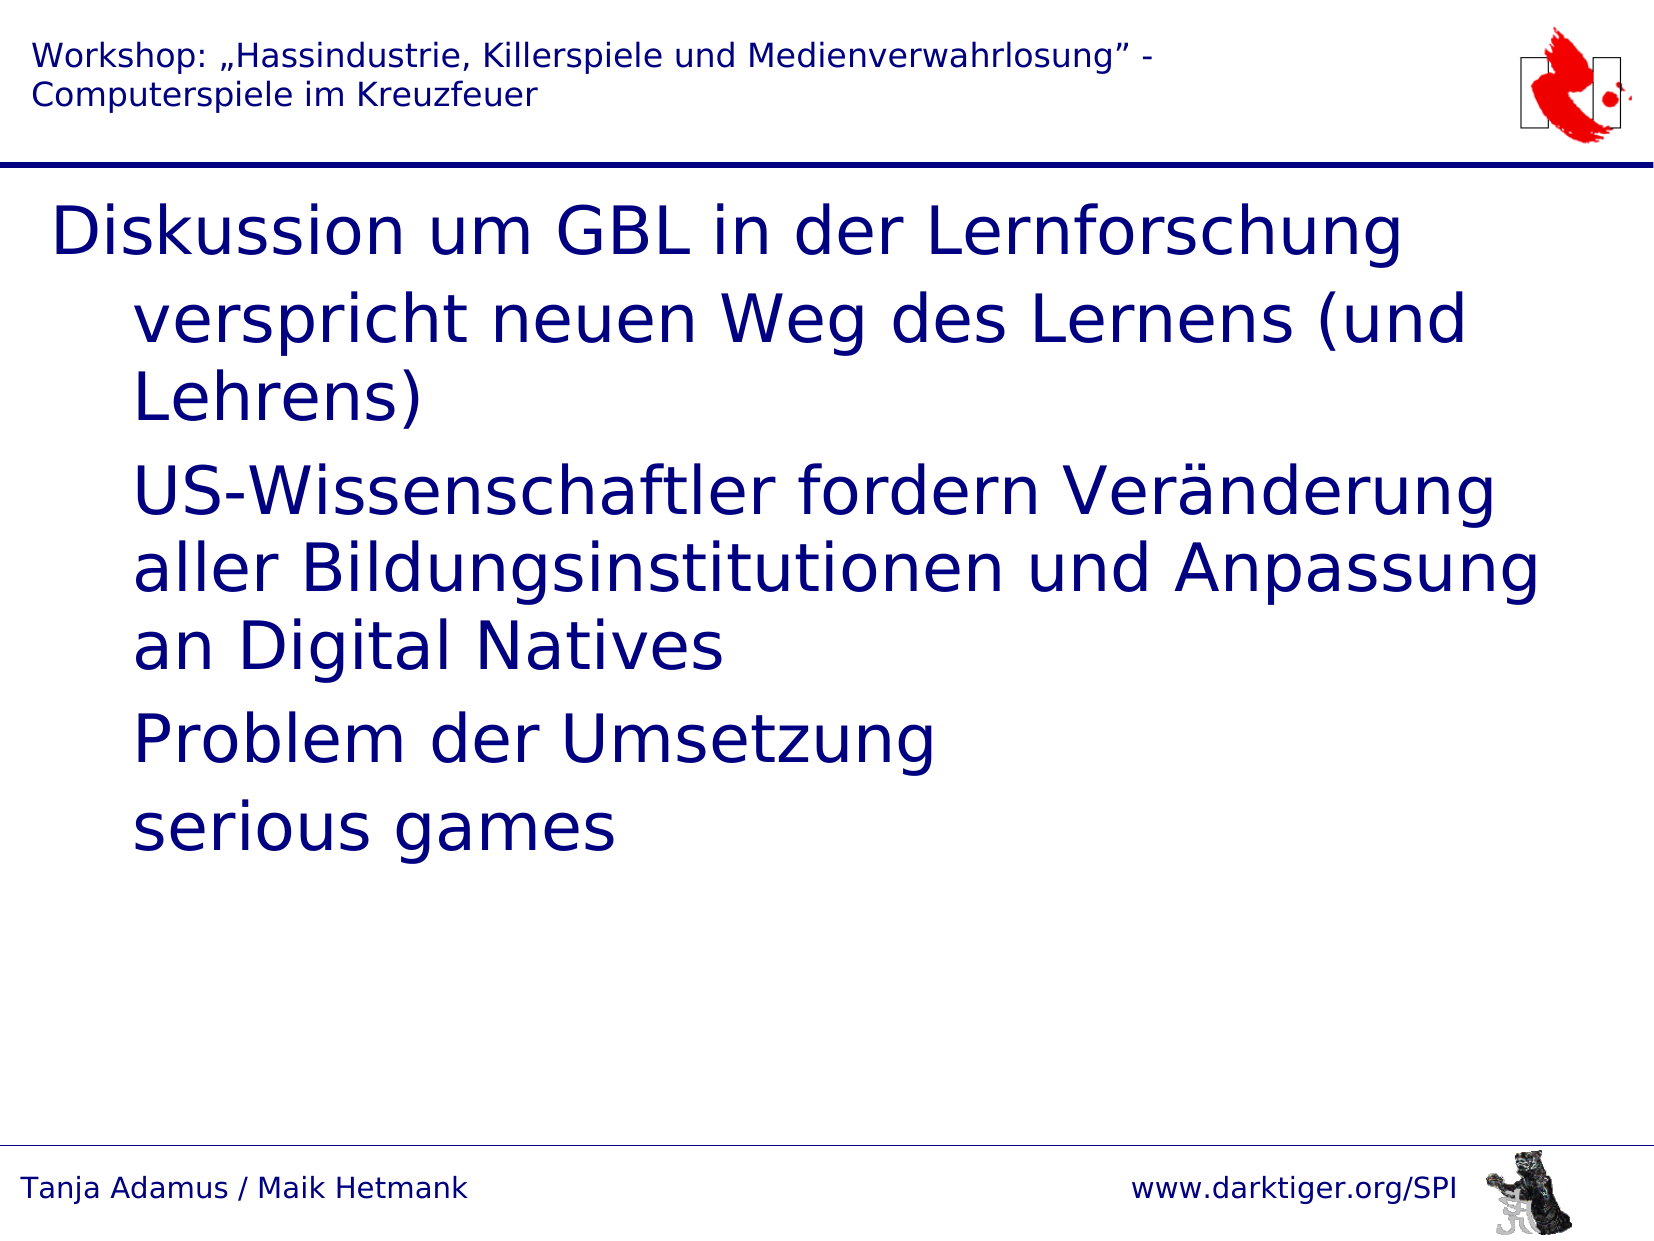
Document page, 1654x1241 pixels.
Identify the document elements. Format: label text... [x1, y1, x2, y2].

text_box verspricht neuen Weg des Lernens (und Lehrens) [118, 273, 1625, 444]
text_box serious games [118, 781, 1625, 875]
text_box Diskussion um GBL in der Lernforschung [35, 184, 1565, 278]
picture [1503, 16, 1632, 148]
text_box Workshop: „Hassindustrie, Killerspiele und Medienverwahrlosung” - Computerspiele im Kreuzfeuer [16, 29, 1418, 178]
text_box Problem der Umsetzung [118, 692, 1625, 781]
picture [1486, 1150, 1572, 1235]
text_box US-Wissenschaftler fordern Veränderung aller Bildungsinstitutionen und Anpassung an Digital Natives [118, 444, 1625, 692]
